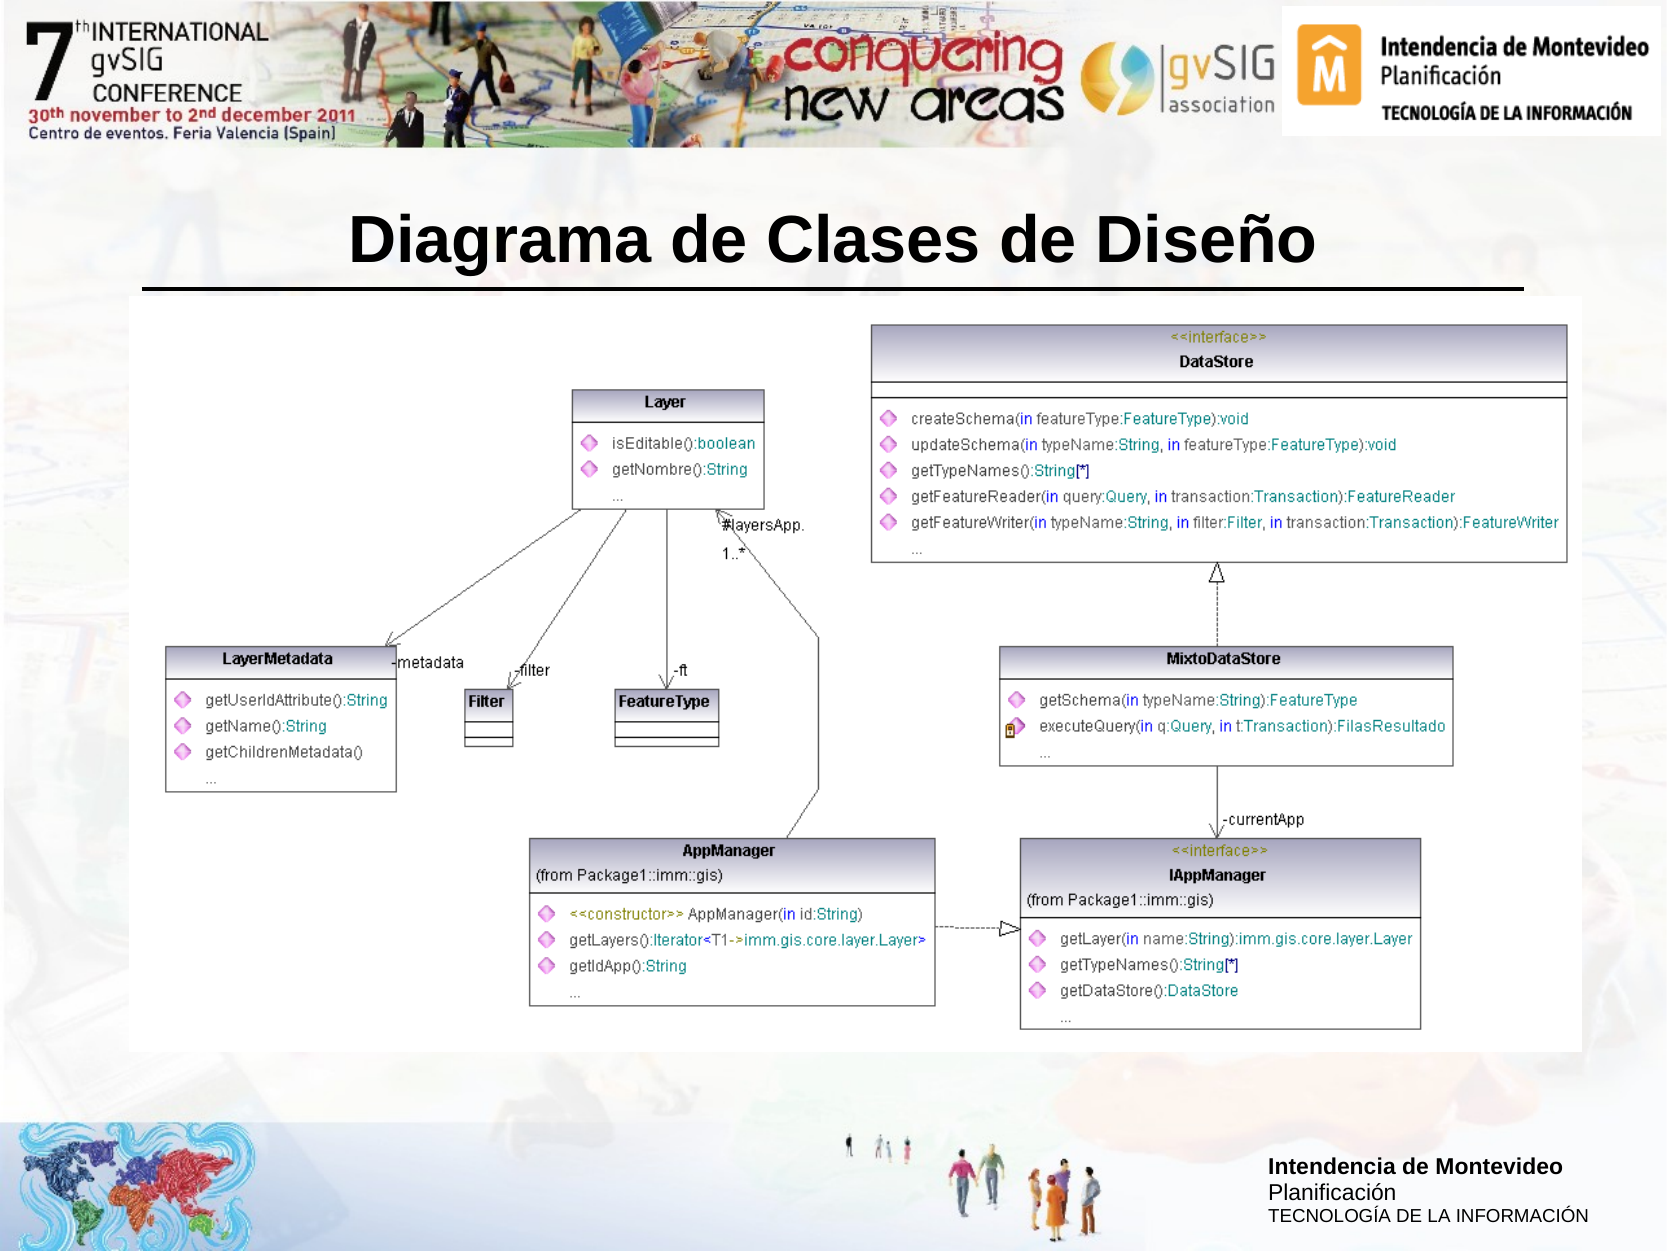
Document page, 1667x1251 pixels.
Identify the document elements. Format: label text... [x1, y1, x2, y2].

picture [0, 0, 1667, 1251]
title Diagrama de Clases de Diseño [124, 188, 1542, 284]
